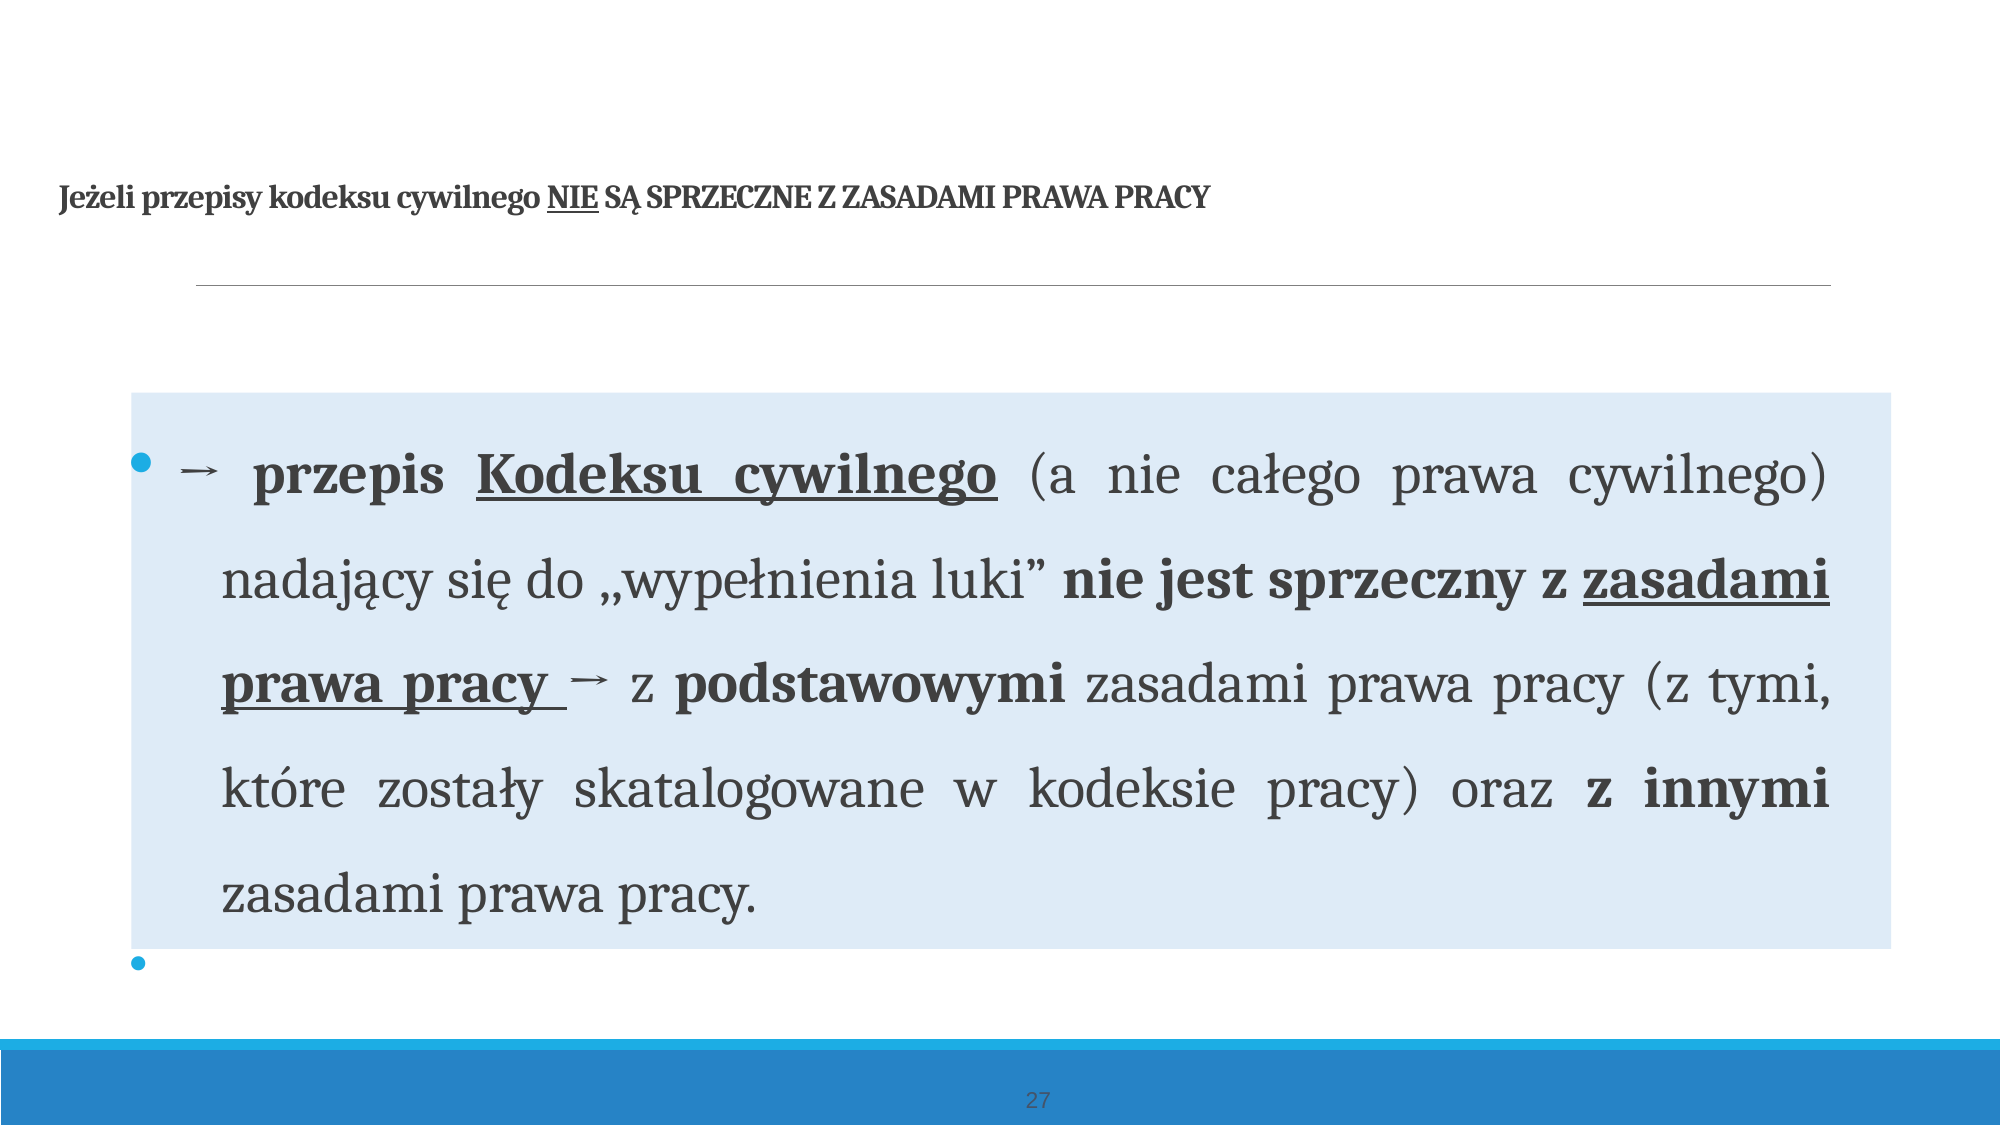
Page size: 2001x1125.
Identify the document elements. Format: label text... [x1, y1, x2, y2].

text_box [1025, 1075, 1123, 1114]
list → przepis Kodeksu cywilnego (a nie całego prawa cywilnego) nadający się do ,,wypełnienia luki” nie jest sprzeczny z zasadami prawa pracy → z podstawowymi zasadami prawa pracy (z tymi, które zostały skatalogowane w kodeksie pracy) oraz z innymi zasadami prawa pracy. [131, 392, 1892, 949]
title Jeżeli przepisy kodeksu cywilnego NIE SĄ SPRZECZNE Z ZASADAMI PRAWA PRACY [43, 35, 1962, 240]
